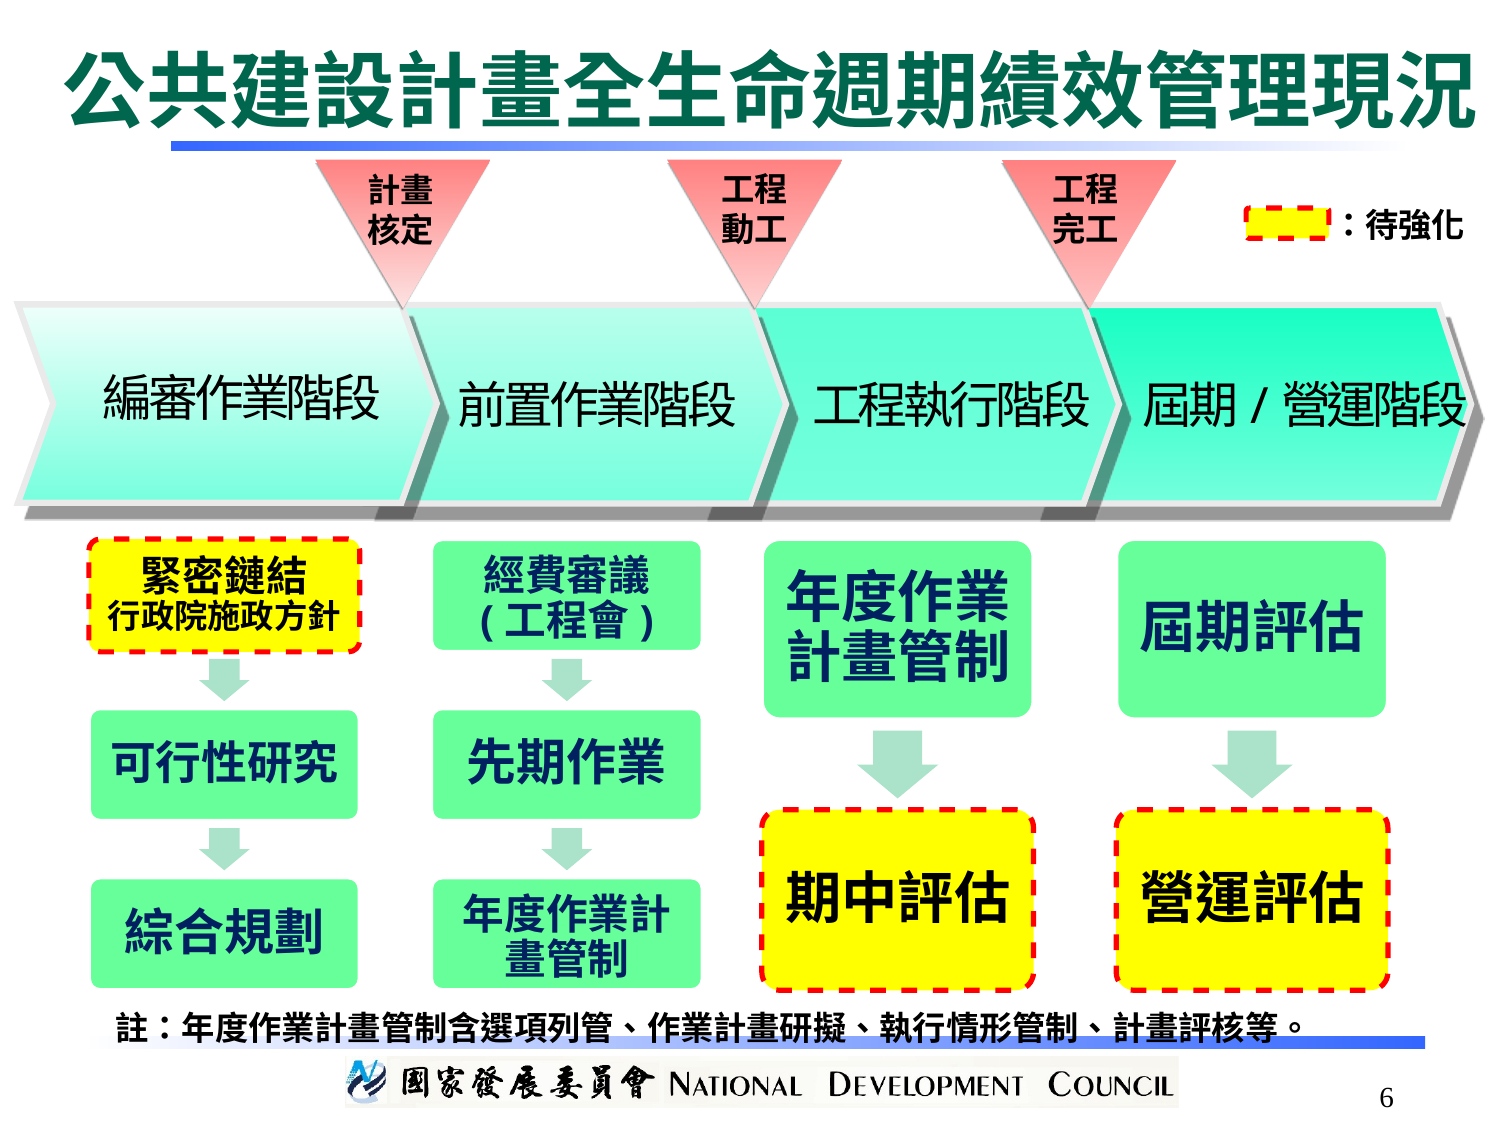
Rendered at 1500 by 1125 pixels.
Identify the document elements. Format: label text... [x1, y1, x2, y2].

text_box [541, 658, 593, 702]
text_box [1001, 160, 1038, 222]
text_box 工程執行階段 [797, 366, 1128, 453]
text_box 綜合規劃 [88, 877, 360, 991]
text_box 前置作業階段 [443, 366, 787, 466]
text_box [541, 828, 593, 871]
text_box 屆期/營運階段 [1128, 366, 1500, 453]
text_box [1246, 208, 1316, 239]
text_box 經費審議 (工程會) [431, 539, 703, 652]
text_box 公共建設計畫全生命週期績效管理現況 [41, 31, 1500, 146]
text_box 計畫核定 [353, 161, 471, 256]
text_box 屆期評估 [1116, 538, 1388, 720]
text_box 6 [1364, 1070, 1490, 1106]
text_box 年度作業計畫管制 [761, 538, 1034, 720]
text_box [857, 730, 939, 799]
text_box [1155, 160, 1177, 198]
text_box 註：年度作業計畫管制含選項列管、作業計畫研擬、執行情形管制、計畫評核等。 [100, 999, 1436, 1056]
text_box ：待強化 [1316, 196, 1500, 252]
text_box 工程完工 [1038, 160, 1155, 255]
text_box 緊密鏈結 行政院施政方針 [88, 539, 360, 652]
text_box 工程動工 [706, 161, 824, 256]
text_box 期中評估 [761, 809, 1034, 991]
text_box 營運評估 [1116, 809, 1388, 991]
text_box [315, 159, 491, 224]
text_box 先期作業 [431, 708, 703, 821]
text_box 年度作業計畫管制 [431, 877, 703, 991]
text_box [667, 159, 843, 226]
text_box [1211, 730, 1293, 799]
text_box [198, 828, 250, 871]
text_box [198, 658, 250, 702]
text_box 編審作業階段 [77, 366, 408, 445]
text_box [17, 255, 1459, 504]
text_box 可行性研究 [88, 708, 360, 821]
